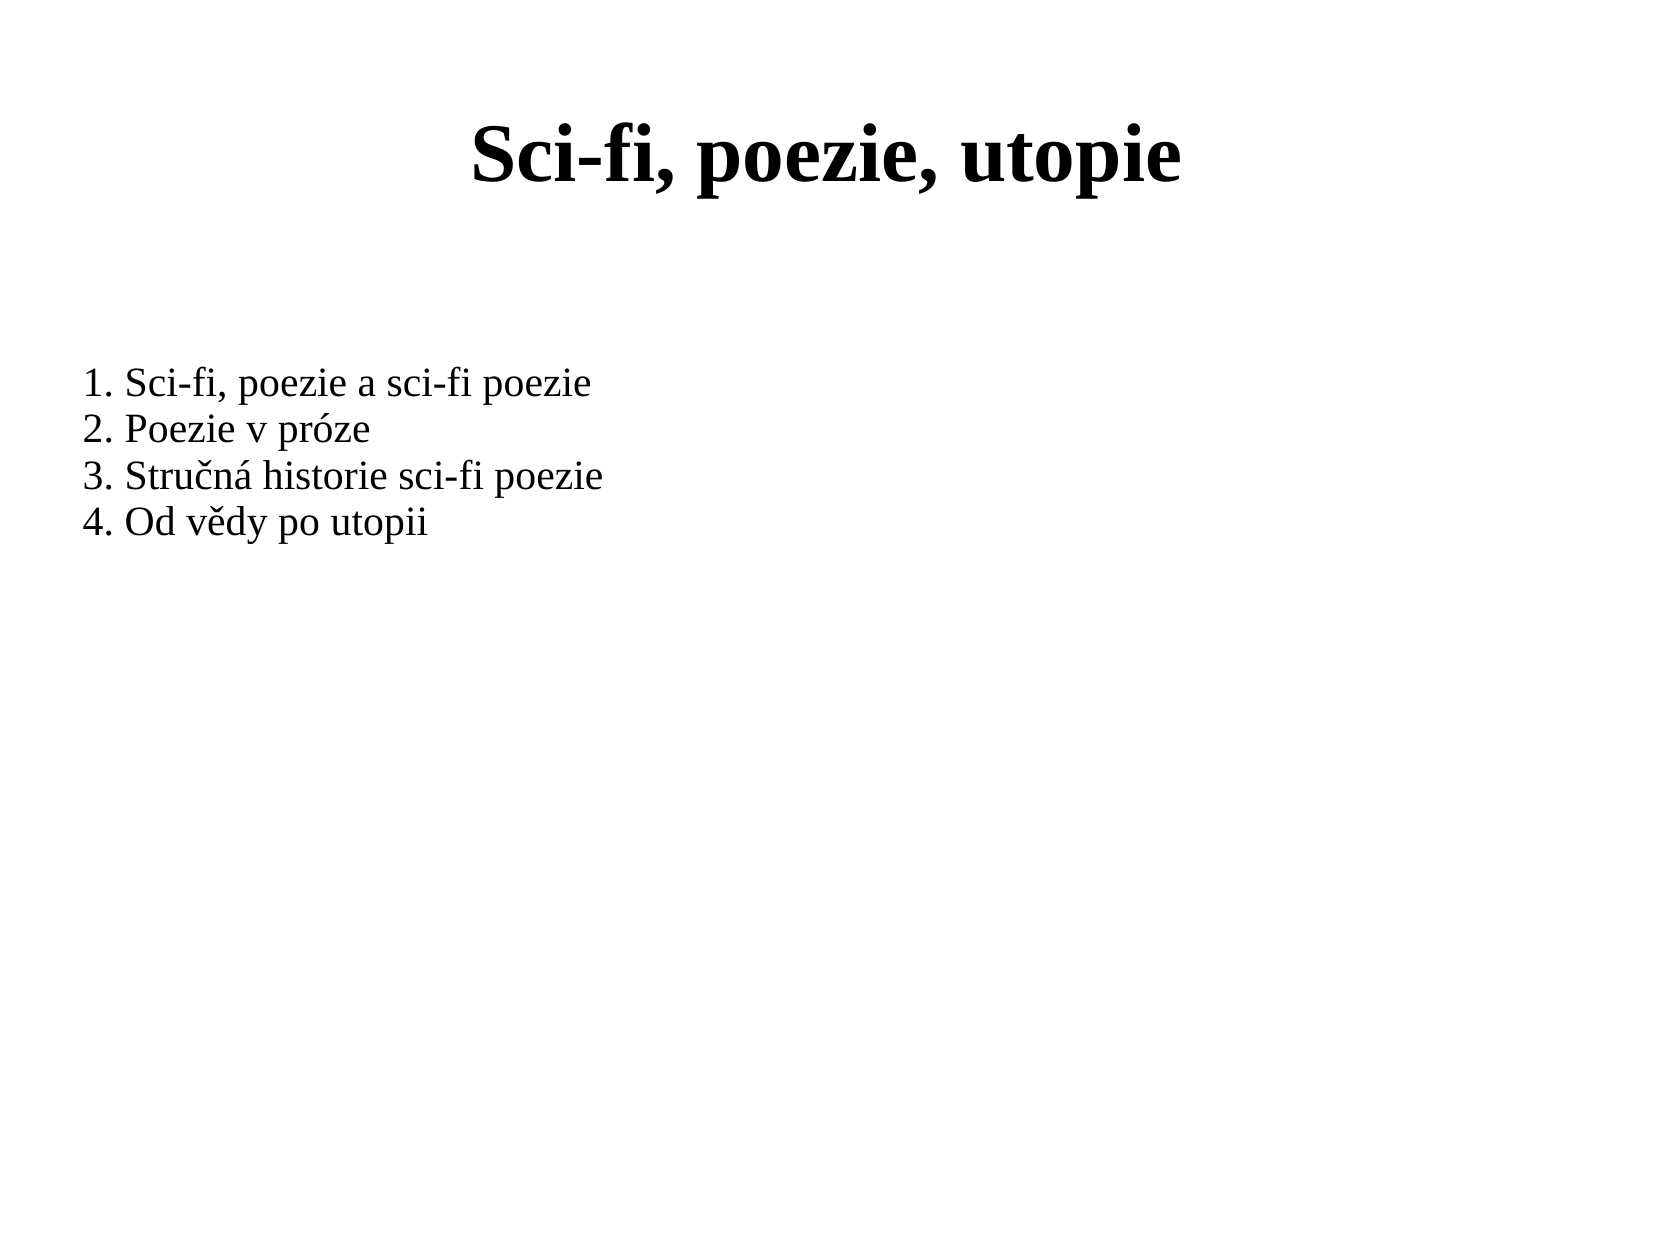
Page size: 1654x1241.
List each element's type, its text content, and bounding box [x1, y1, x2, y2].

list 1. Sci-fi, poezie a sci-fi poezie 2. Poezie v próze 3. Stručná historie sci-fi poezie 4. Od vědy po utopii [82, 290, 1571, 1010]
title Sci-fi, poezie, utopie [82, 49, 1571, 257]
